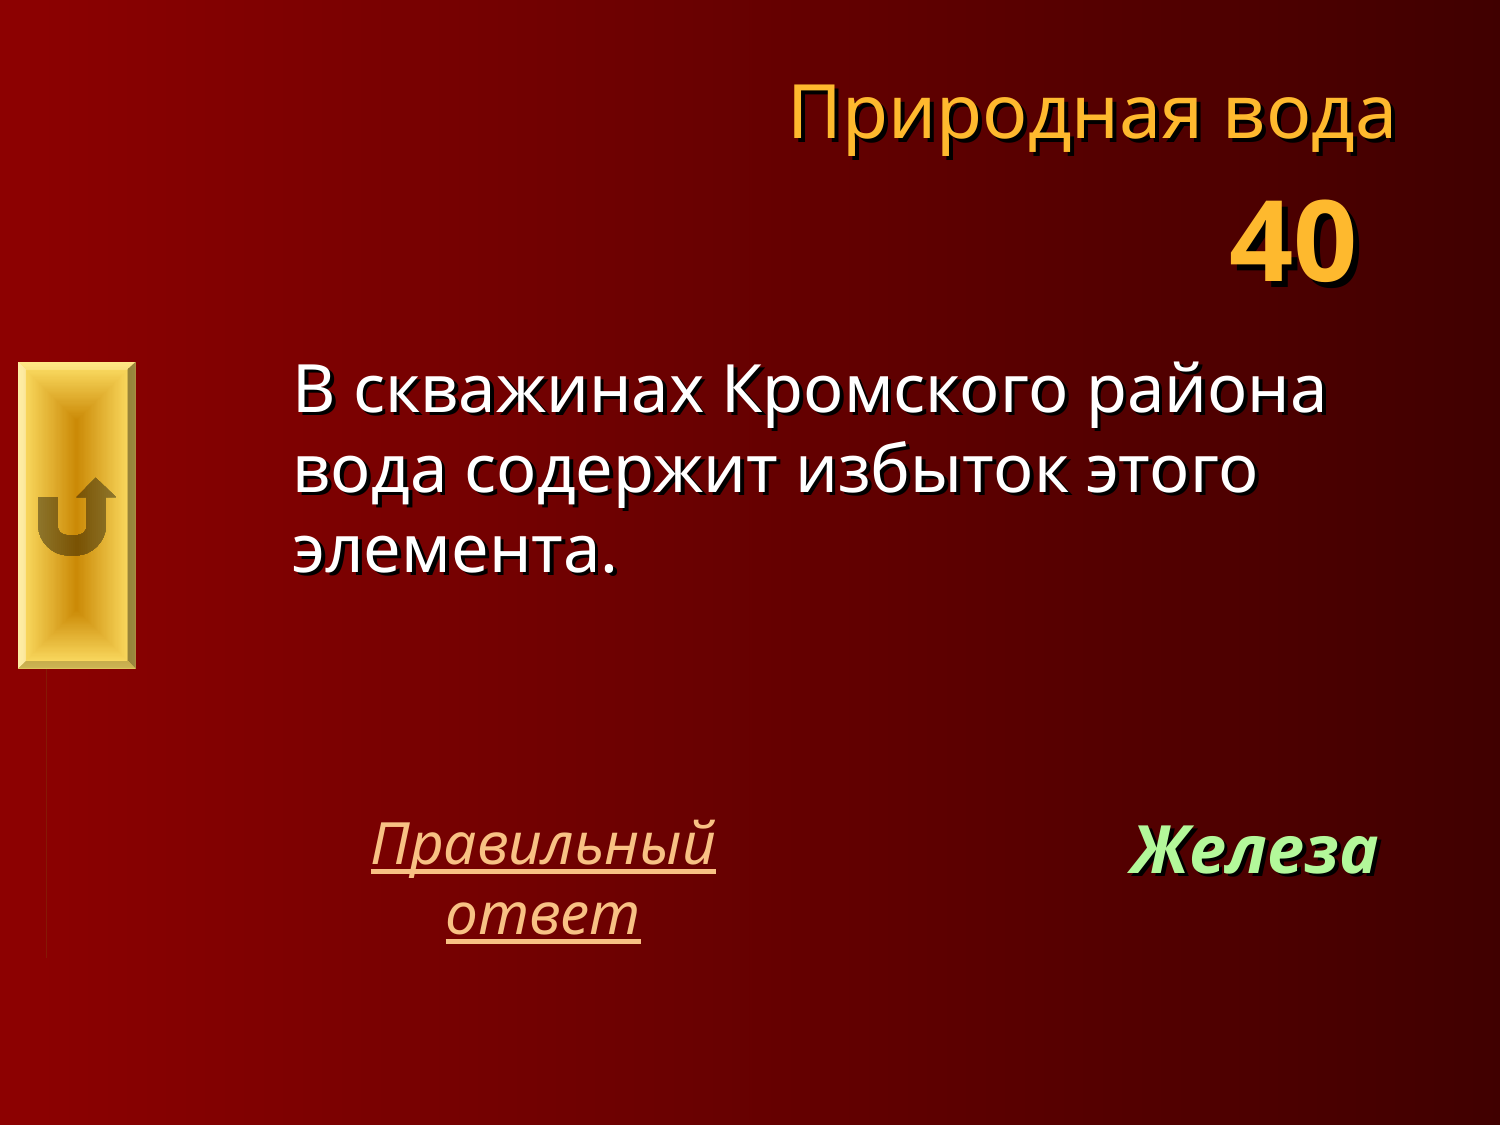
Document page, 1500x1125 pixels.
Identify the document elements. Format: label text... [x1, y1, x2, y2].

title Природная вода [750, 54, 1436, 161]
text_box Правильный ответ [253, 798, 833, 882]
subtitle В скважинах Кромского района вода содержит избыток этого элемента. [277, 337, 1447, 764]
text_box 40 [1163, 160, 1424, 291]
text_box [19, 361, 136, 669]
text_box Железа [253, 798, 1412, 1094]
text_box 60 [17, 361, 26, 669]
